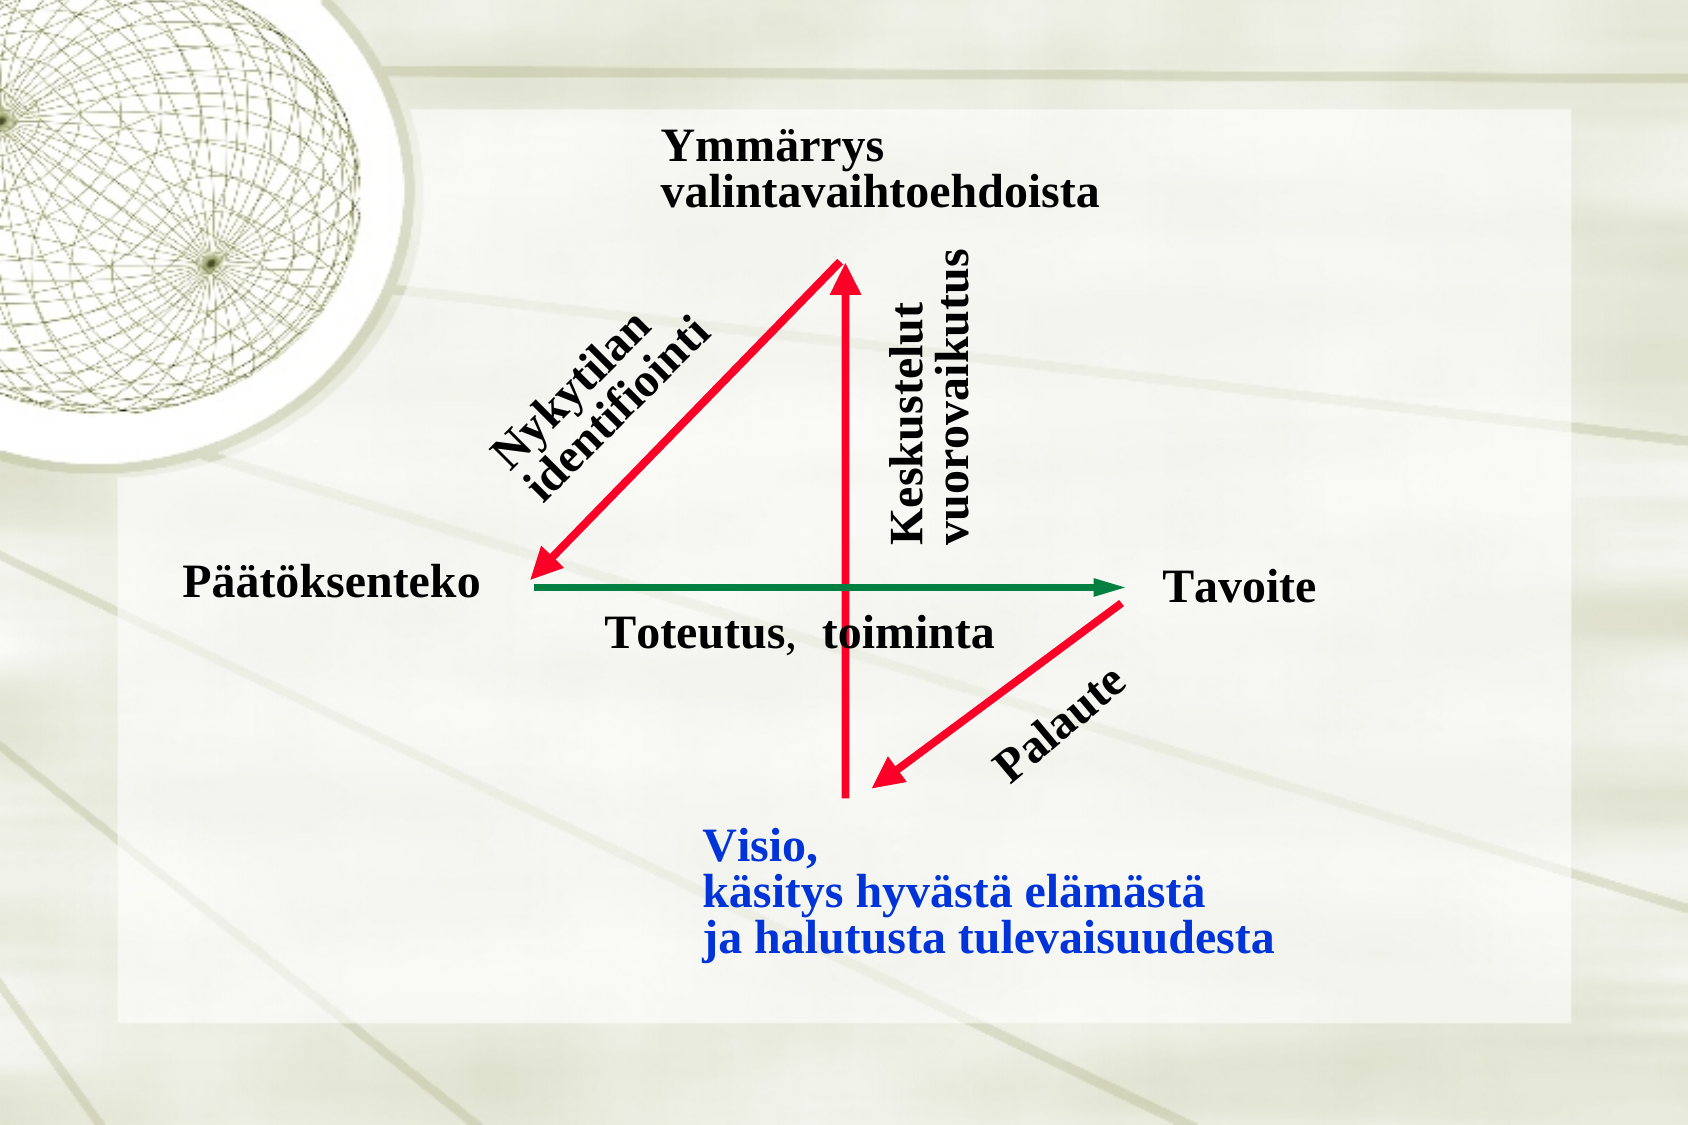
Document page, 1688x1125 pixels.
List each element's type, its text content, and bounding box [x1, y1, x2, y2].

text_box Nykytilan identifiointi [484, 276, 720, 512]
picture [0, 0, 1688, 1125]
text_box [871, 600, 1124, 789]
text_box Toteutus, toiminta [604, 600, 996, 659]
text_box Ymmärrys valintavaihtoehdoista [660, 124, 1113, 217]
text_box Palaute [980, 648, 1136, 793]
text_box [841, 659, 850, 799]
text_box [841, 591, 850, 600]
text_box [530, 258, 862, 584]
text_box Päätöksenteko [182, 549, 482, 608]
text_box Visio, käsitys hyvästä elämästä ja halutusta tulevaisuudesta [702, 824, 1277, 963]
text_box Keskustelut vuorovaikutus [885, 248, 978, 546]
text_box Tavoite [1162, 554, 1317, 612]
